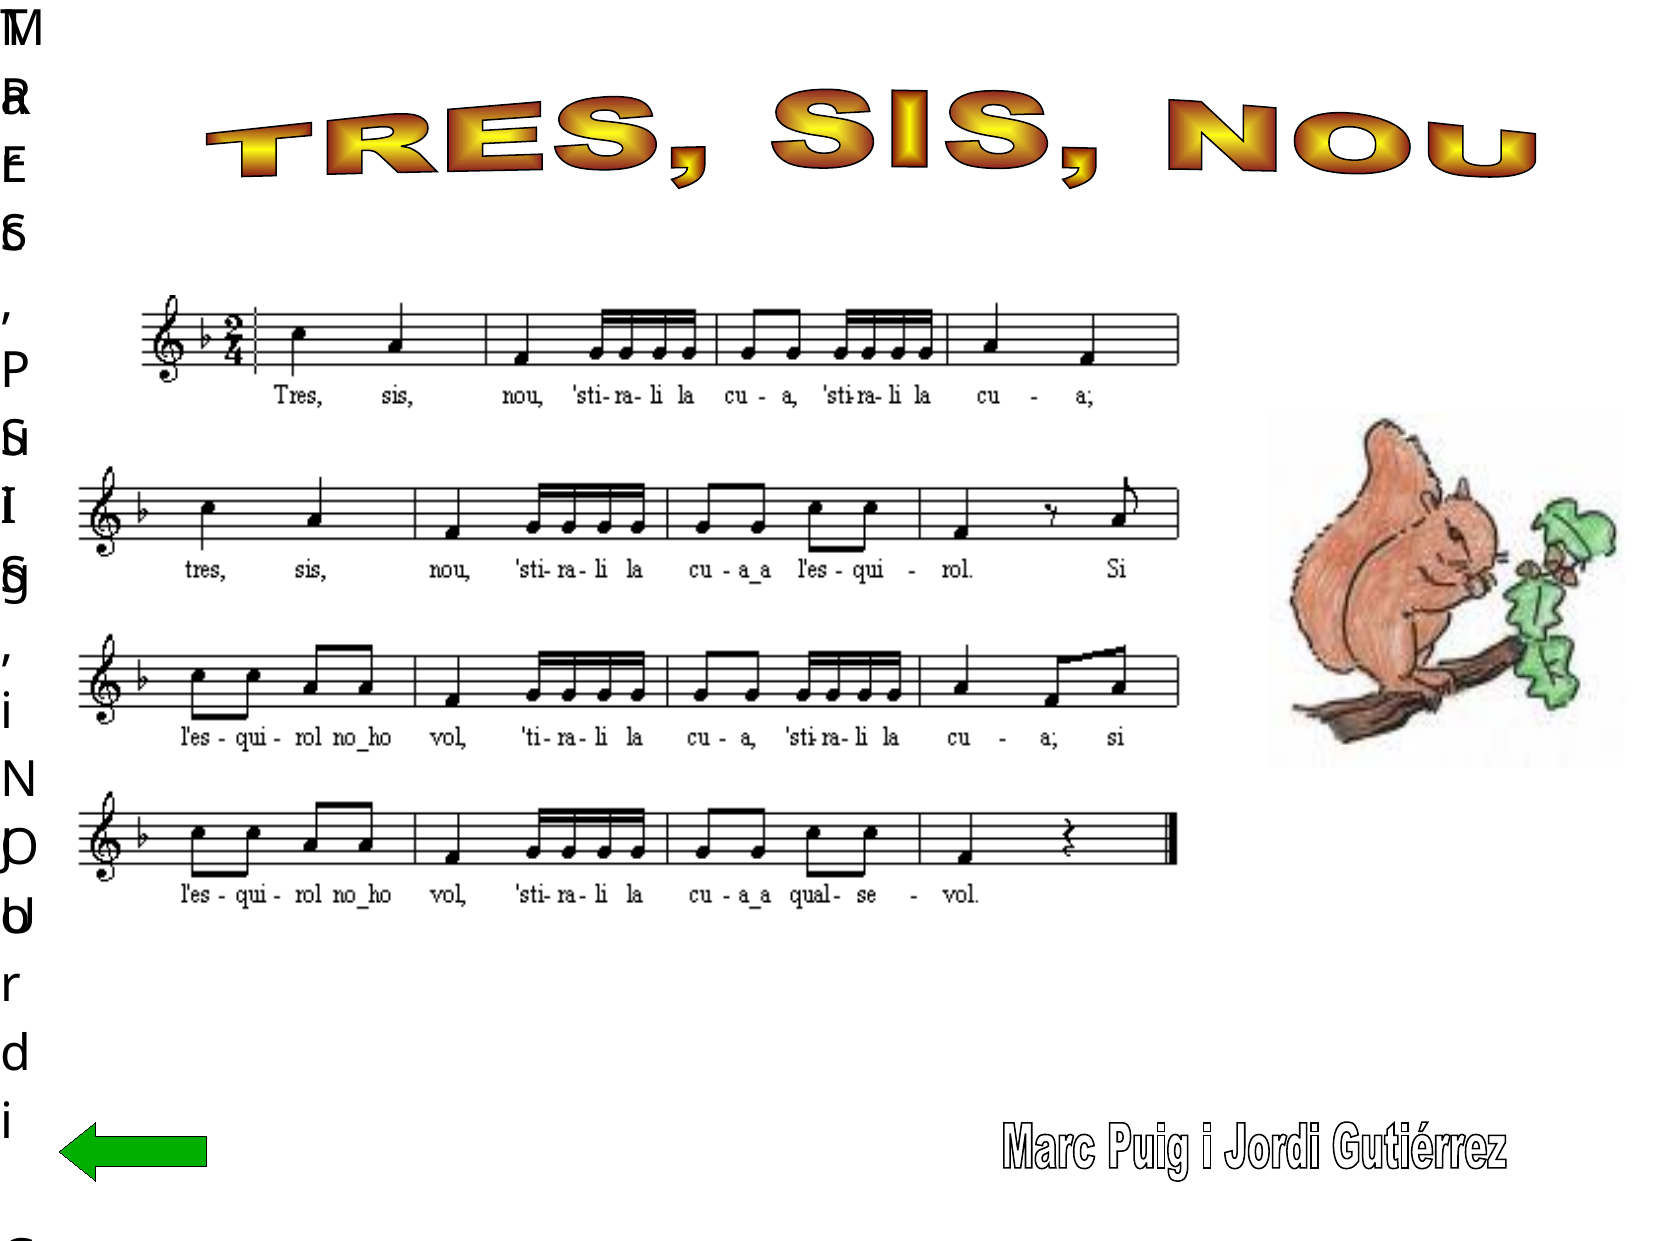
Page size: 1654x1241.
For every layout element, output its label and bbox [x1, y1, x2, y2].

text_box [1311, 1122, 1318, 1132]
text_box [1333, 1122, 1359, 1169]
text_box [447, 101, 543, 172]
text_box [1435, 1134, 1450, 1168]
text_box [1401, 1135, 1409, 1168]
text_box [1169, 99, 1276, 172]
text_box [1157, 1122, 1165, 1132]
text_box [1109, 1122, 1131, 1168]
text_box [1294, 112, 1411, 174]
text_box [327, 113, 438, 175]
text_box [1311, 1135, 1318, 1168]
text_box [771, 89, 874, 169]
text_box [1362, 1135, 1382, 1169]
text_box [1203, 1135, 1211, 1168]
text_box [1157, 1135, 1165, 1168]
text_box [945, 90, 1048, 169]
text_box [1384, 1122, 1399, 1169]
text_box [1419, 1122, 1428, 1132]
text_box [1203, 1122, 1211, 1132]
picture [36, 295, 1211, 945]
text_box [1220, 1076, 1270, 1169]
text_box [1487, 1135, 1506, 1168]
text_box [1411, 1134, 1433, 1169]
text_box [1167, 1134, 1188, 1182]
text_box [1428, 122, 1536, 177]
text_box [1003, 1122, 1032, 1168]
text_box [554, 96, 657, 170]
text_box [671, 146, 705, 189]
text_box [892, 90, 927, 167]
text_box [1272, 1134, 1287, 1168]
text_box [1451, 1134, 1466, 1168]
text_box [1401, 1122, 1409, 1132]
text_box [1134, 1135, 1153, 1169]
text_box [1286, 1122, 1307, 1169]
text_box [206, 122, 312, 177]
text_box [1073, 1134, 1095, 1169]
text_box [1035, 1134, 1056, 1169]
text_box [1465, 1134, 1487, 1169]
text_box [59, 1122, 207, 1182]
text_box [1059, 1134, 1074, 1168]
text_box [1062, 147, 1096, 189]
picture [1269, 413, 1625, 768]
